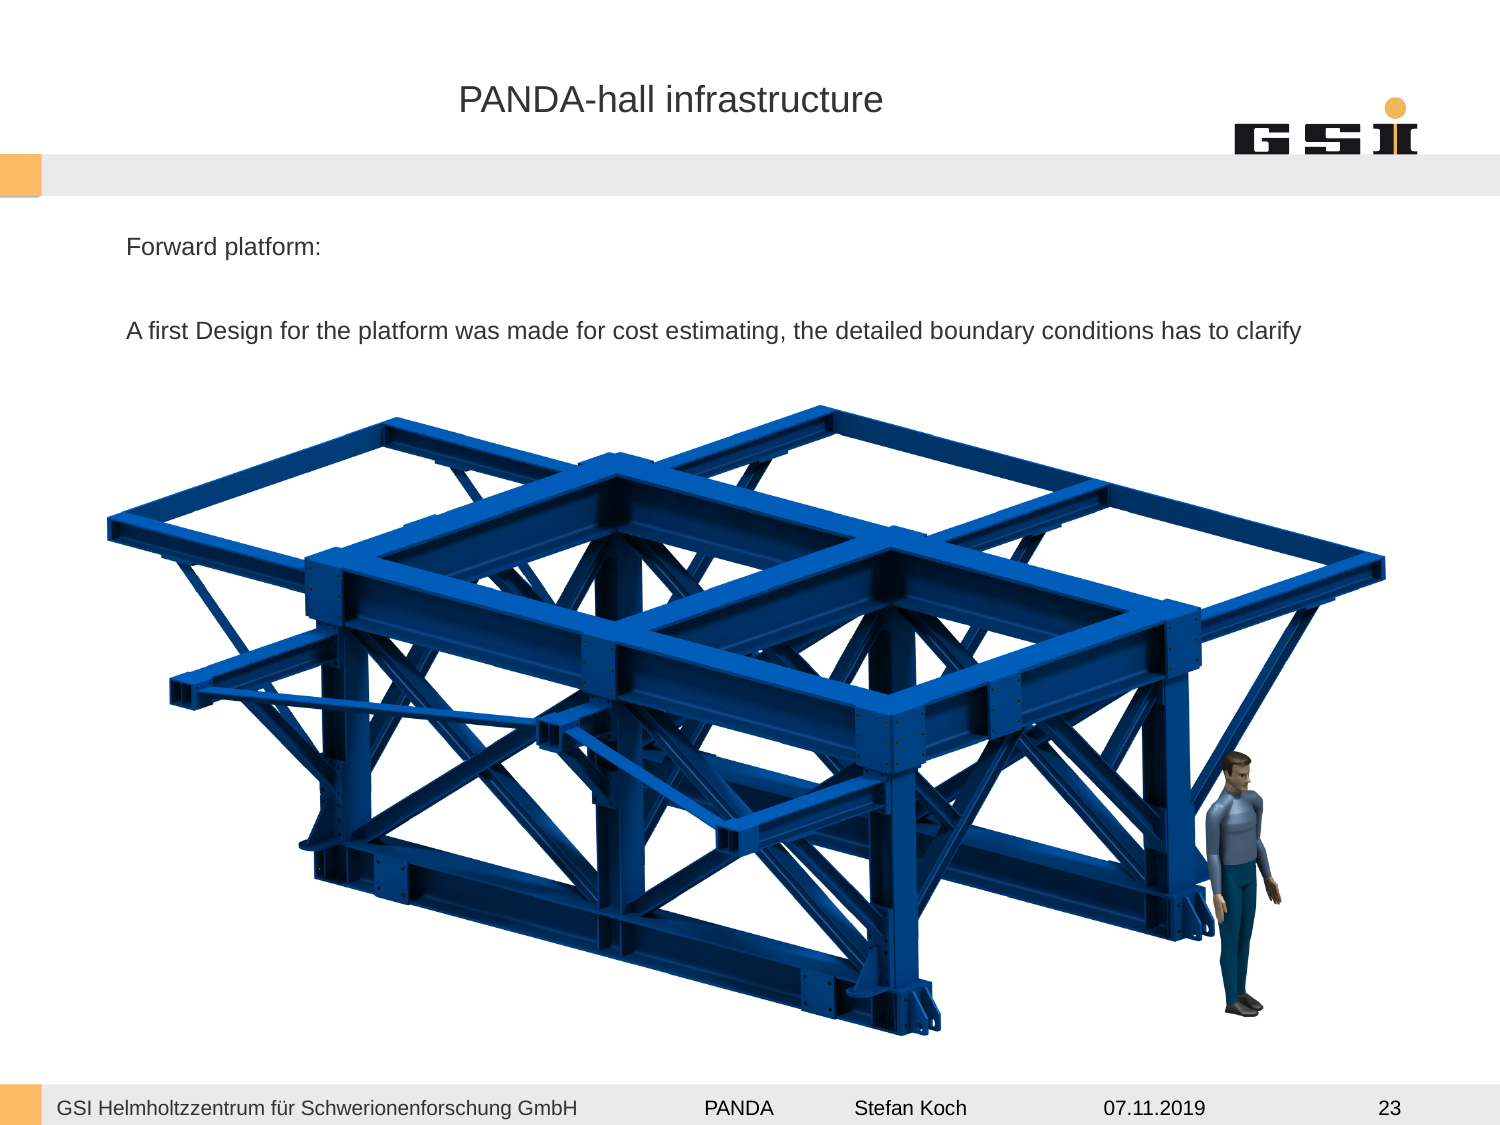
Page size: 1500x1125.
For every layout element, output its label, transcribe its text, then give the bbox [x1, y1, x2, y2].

picture [1233, 95, 1419, 154]
picture [87, 359, 1396, 1051]
text_box PANDA-hall infrastructure [160, 67, 1200, 128]
text_box Forward platform: A first Design for the platform was made for cost estimating, the detailed boundary conditions has to clarify [111, 224, 1417, 408]
